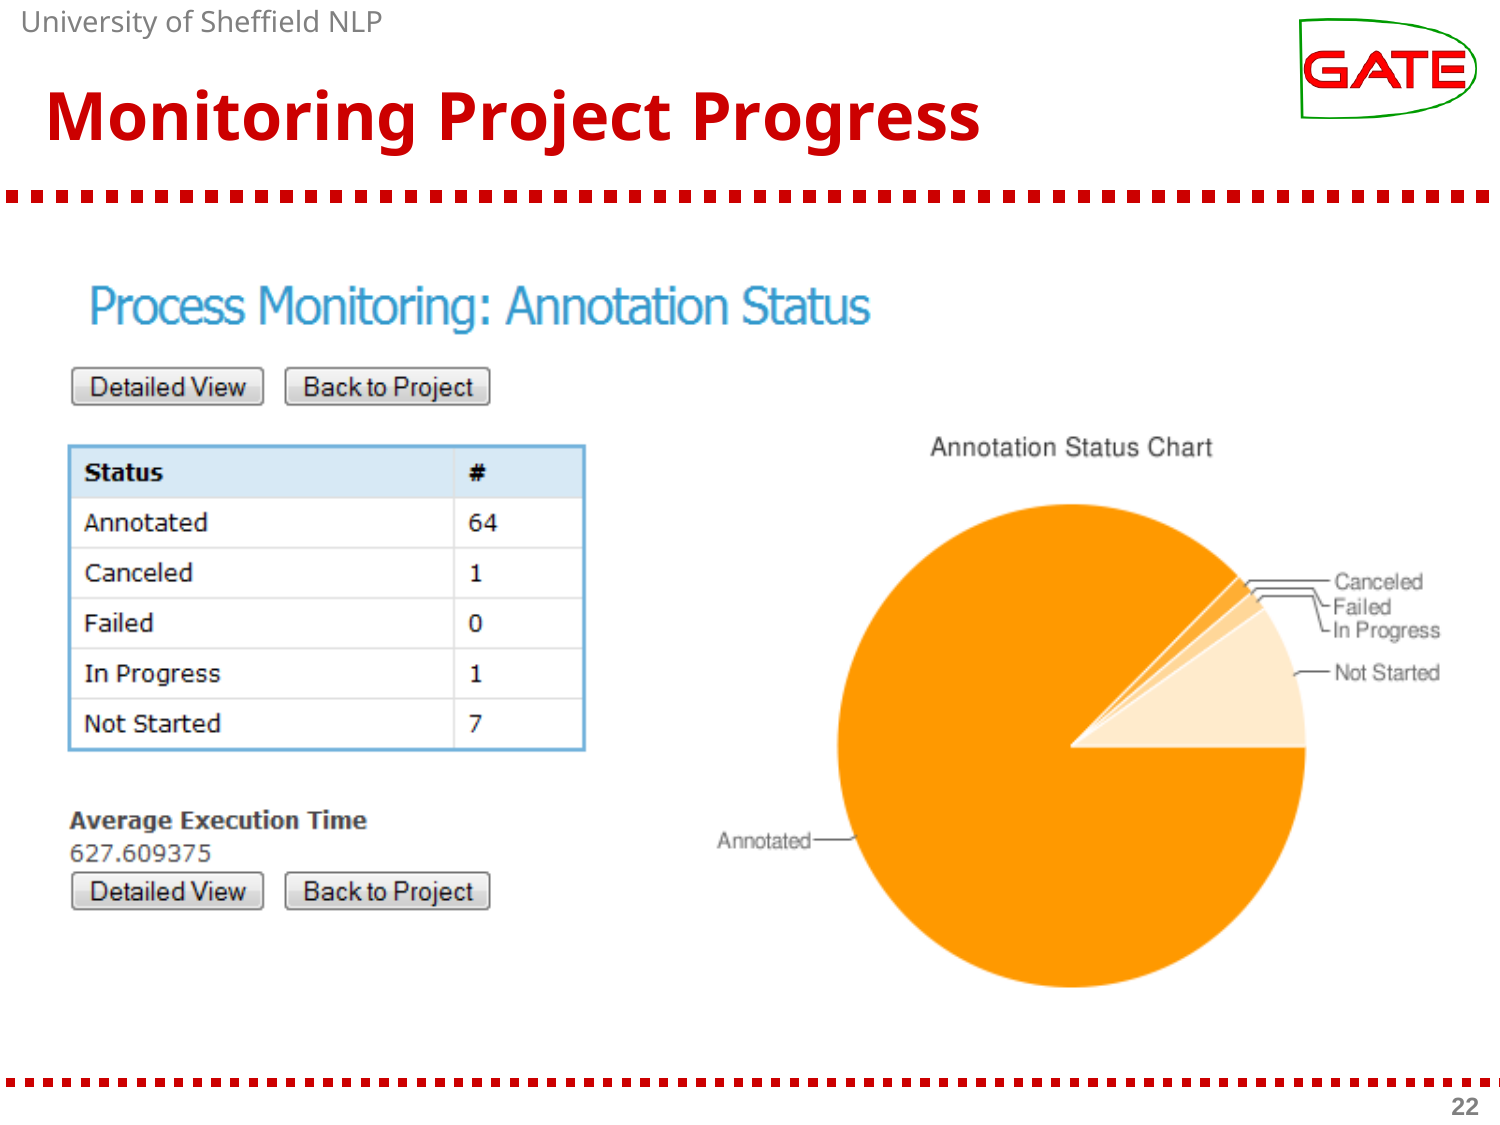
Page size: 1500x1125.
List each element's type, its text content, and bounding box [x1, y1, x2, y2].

picture [1299, 18, 1477, 119]
picture [53, 267, 1466, 1015]
title Monitoring Project Progress [29, 54, 1188, 161]
text_box <number> [1144, 1082, 1495, 1125]
